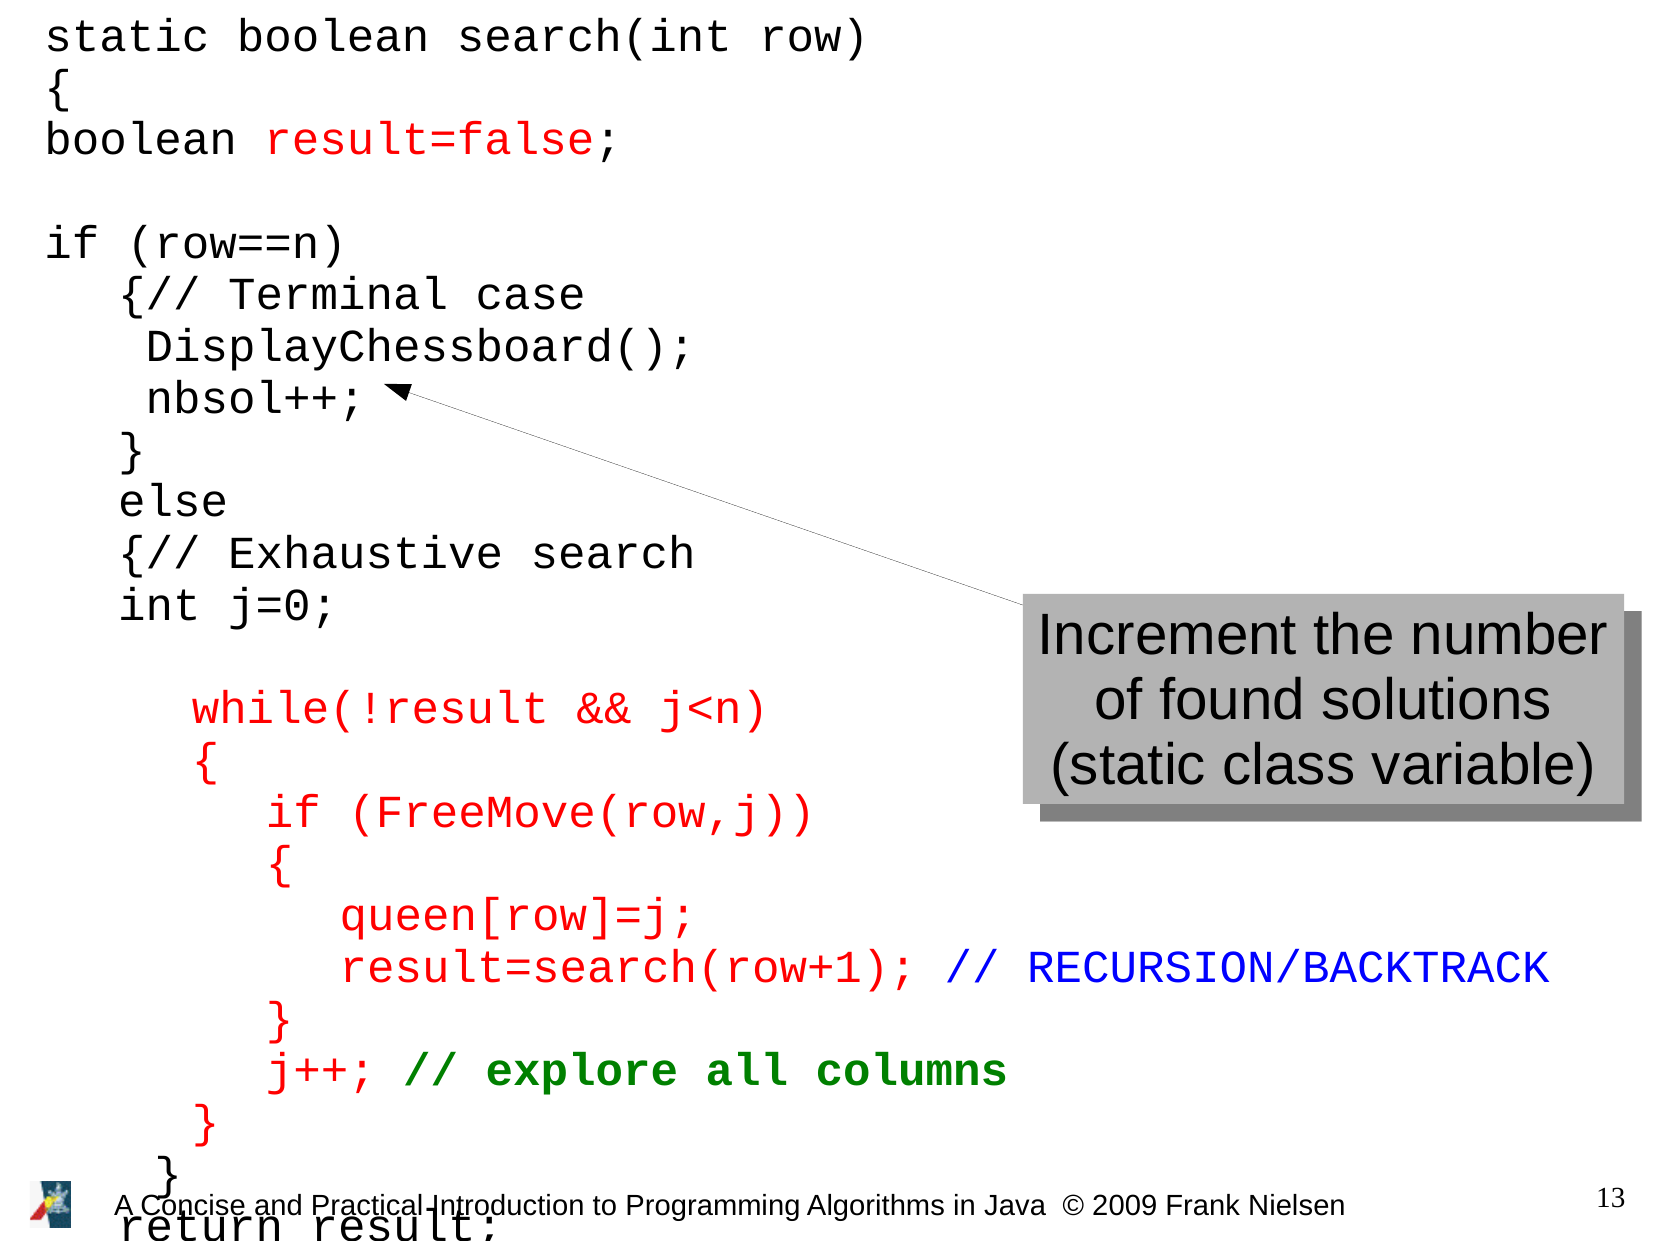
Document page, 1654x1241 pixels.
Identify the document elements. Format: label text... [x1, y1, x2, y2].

text_box static boolean search(int row) { boolean result=false; if (row==n) {// Terminal case DisplayChessboard(); nbsol++; } else {// Exhaustive search int j=0; while(!result && j<n) { if (FreeMove(row,j)) { queen[row]=j; result=search(row+1); // RECURSION/BACKTRACK } j++; // explore all columns } } return result; } [29, 5, 1565, 1241]
text_box Increment the number of found solutions (static class variable) [1022, 593, 1625, 804]
